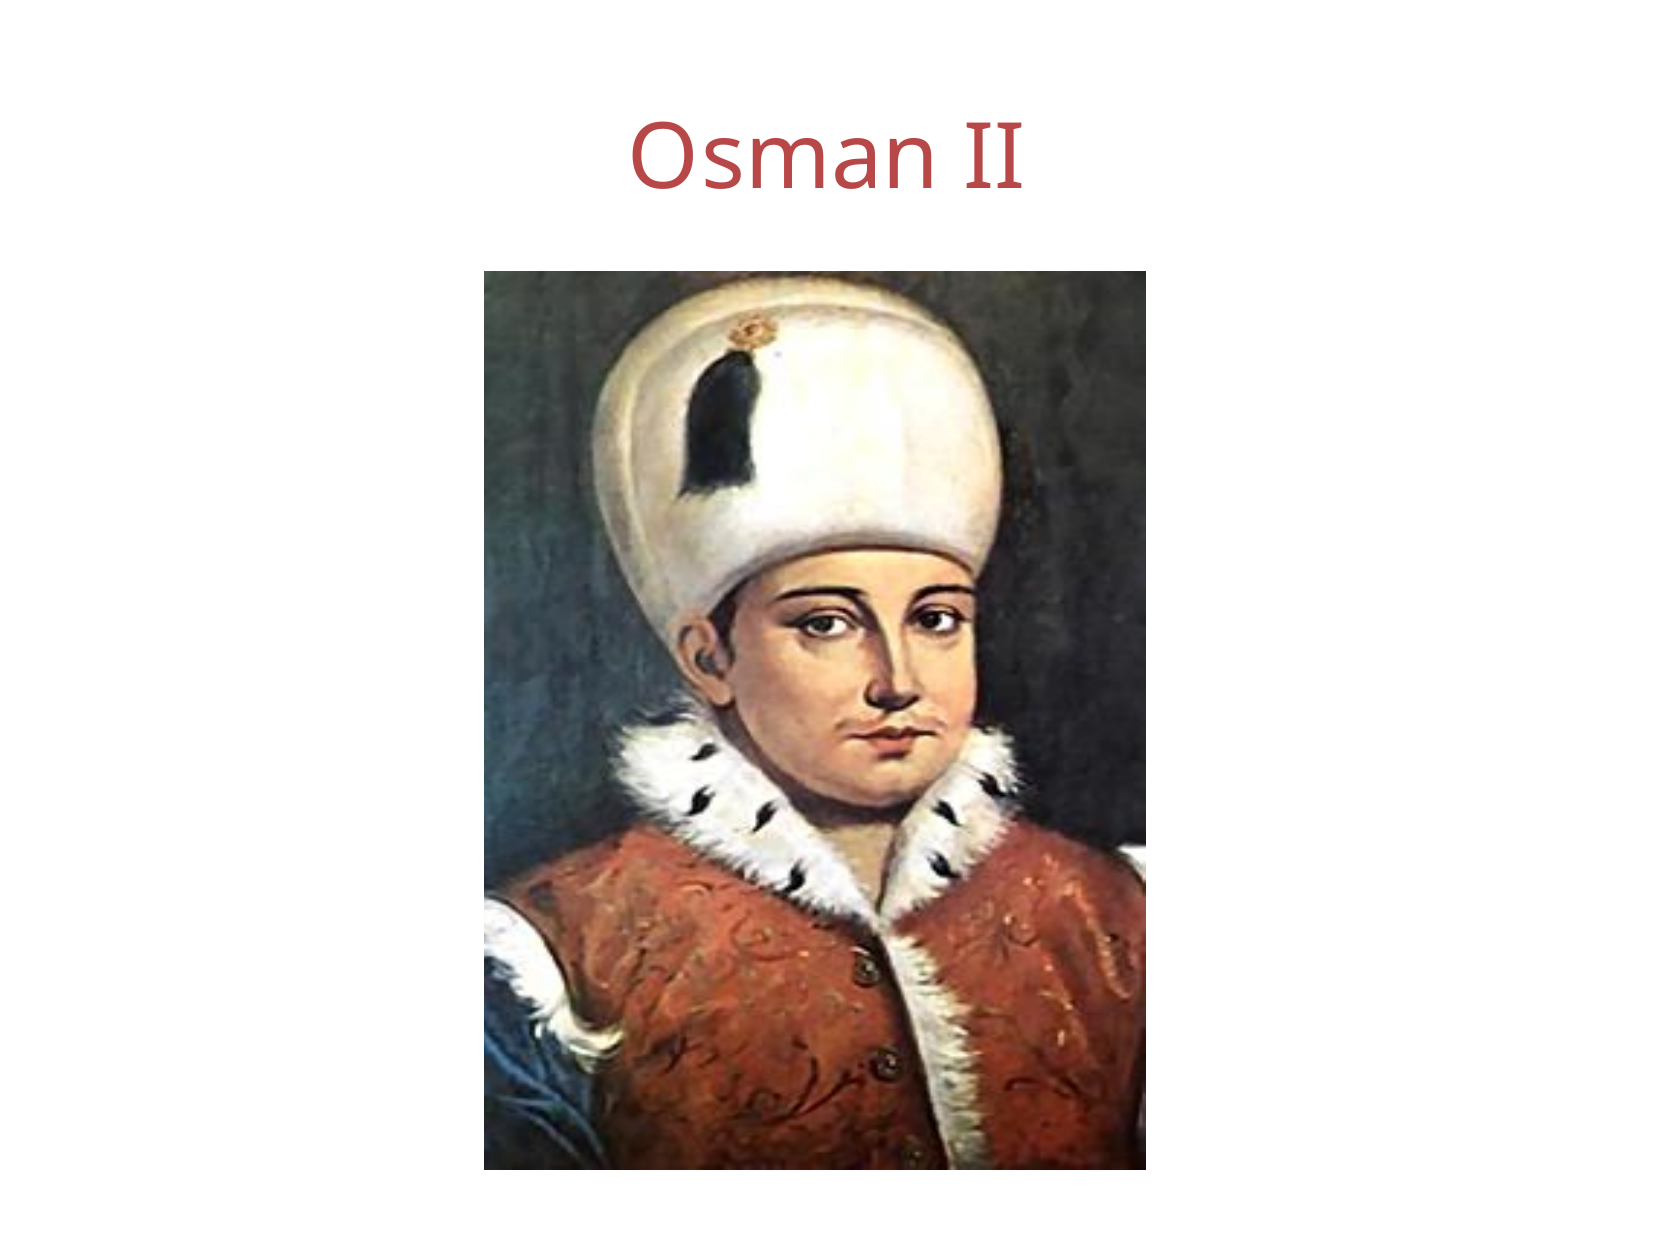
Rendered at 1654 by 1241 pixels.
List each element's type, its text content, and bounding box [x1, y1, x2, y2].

title O sman II [82, 49, 1571, 257]
picture [484, 271, 1146, 1170]
